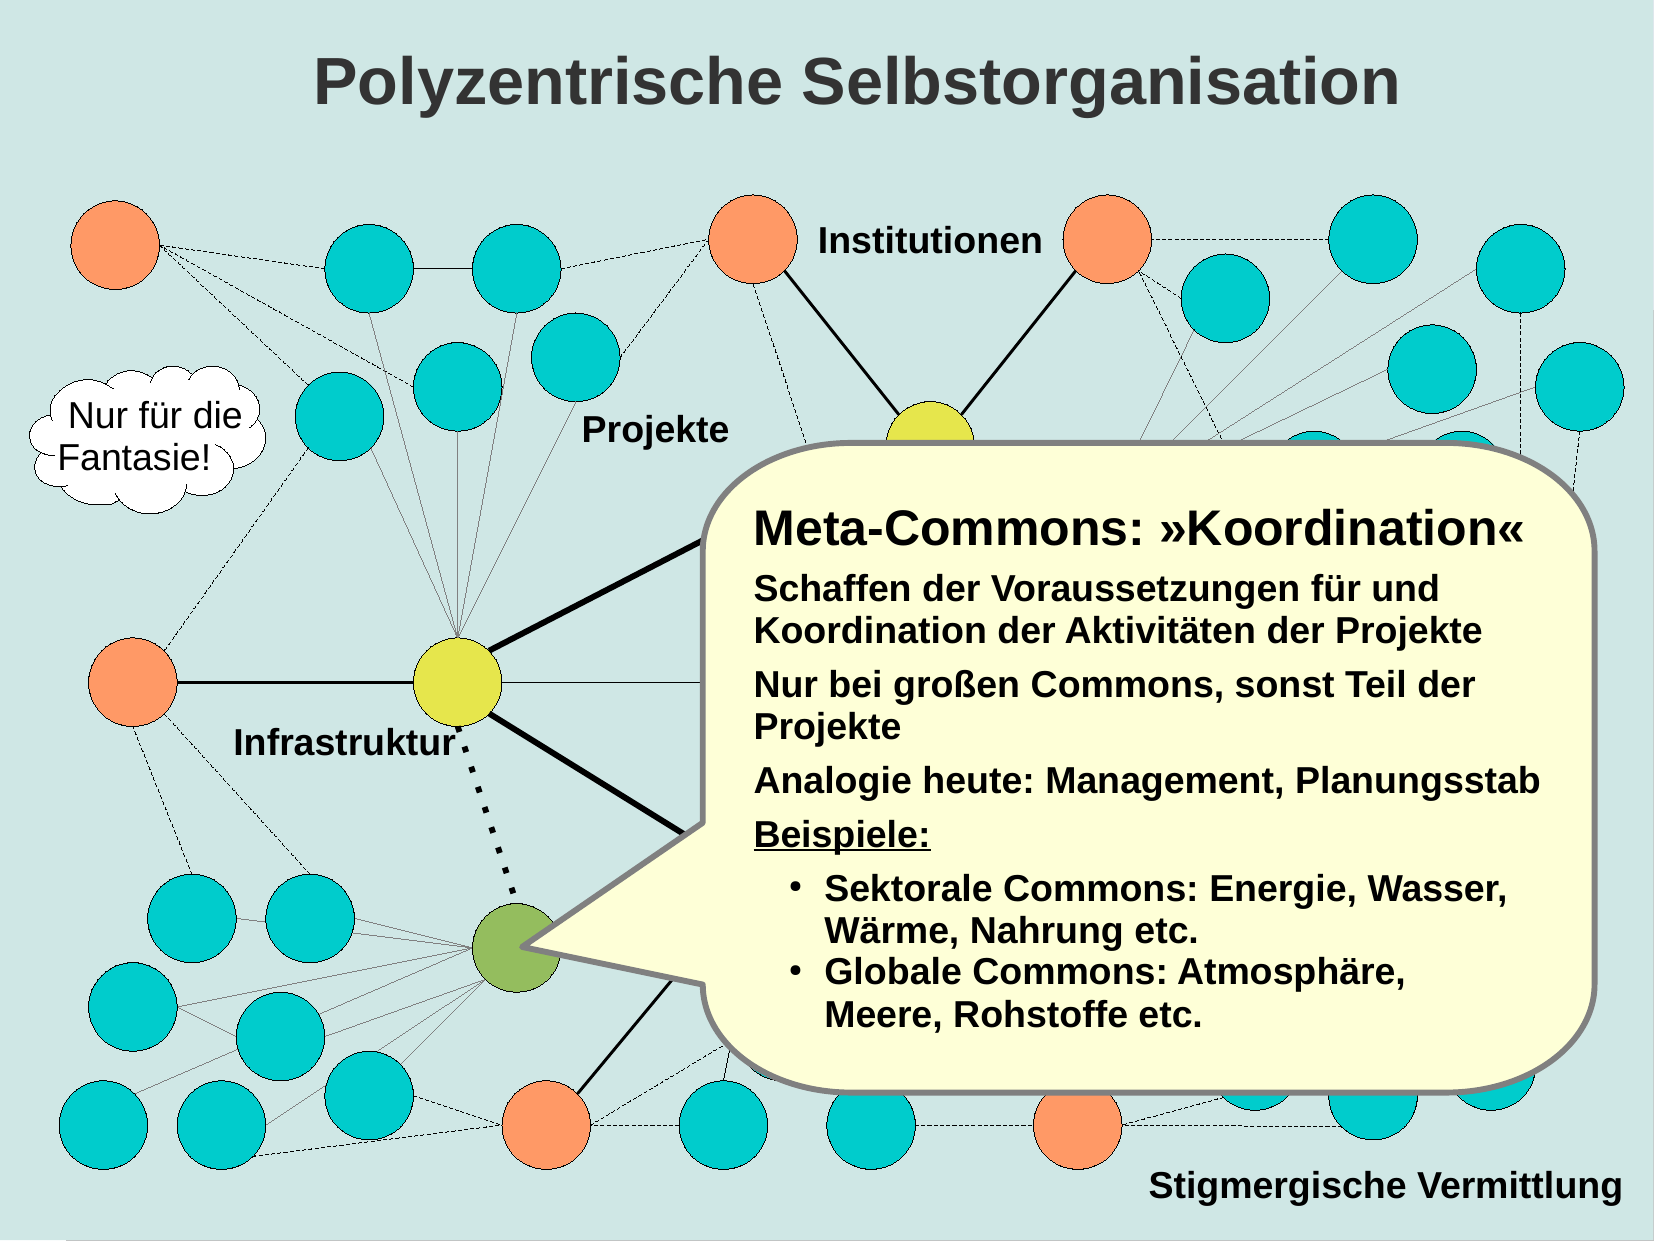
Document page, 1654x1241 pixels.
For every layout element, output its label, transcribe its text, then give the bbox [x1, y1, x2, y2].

title Polyzentrische Selbstorganisation [121, 37, 1595, 125]
text_box Institutionen [803, 212, 1059, 270]
text_box Infrastruktur [218, 714, 471, 772]
text_box Stigmergische Vermittlung [1133, 1157, 1639, 1215]
text_box Nur für die Fantasie! [29, 366, 266, 514]
text_box Projekte [566, 401, 745, 459]
text_box Meta-Commons: »Koordination« Schaffen der Voraussetzungen für und Koordination der Aktivitäten der Projekte Nur bei großen Commons, sonst Teil der Projekte Analogie heute: Management, Planungsstab Beispiele: Sektorale Commons: Energie, Wasser, Wärme, Nahrung etc. Globale Commons: Atmosphäre, Meere, Rohstoffe etc. [522, 442, 1595, 1093]
text_box [0, 0, 1654, 1241]
